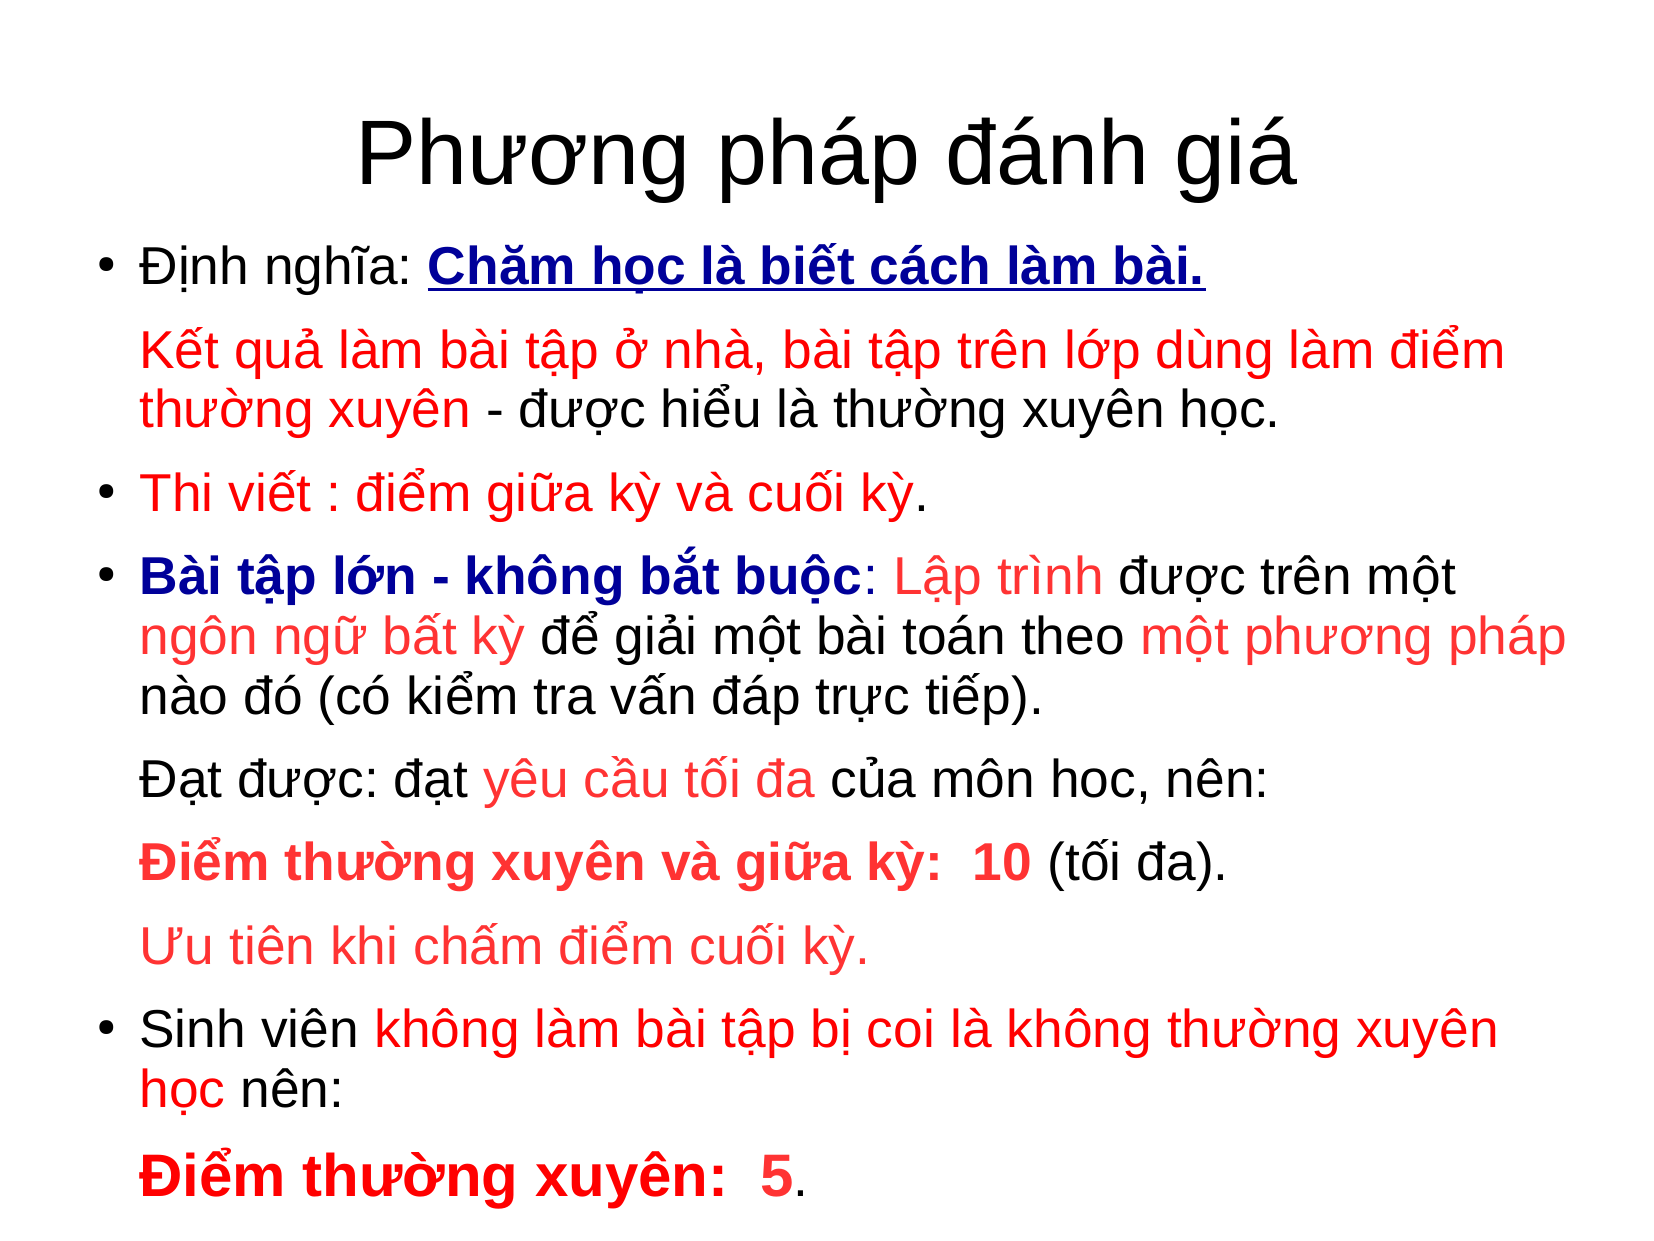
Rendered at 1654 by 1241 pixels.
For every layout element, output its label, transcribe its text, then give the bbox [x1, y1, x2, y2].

title Phương pháp đánh giá [82, 49, 1571, 236]
list Định nghĩa: Chăm học là biết cách làm bài. Kết quả làm bài tập ở nhà, bài tập trên lớp dùng làm điểm thường xuyên - được hiểu là thường xuyên học. Thi viết : điểm giữa kỳ và cuối kỳ. Bài tập lớn - không bắt buộc: Lập trình được trên một ngôn ngữ bất kỳ để giải một bài toán theo một phương pháp nào đó (có kiểm tra vấn đáp trực tiếp). Đạt được: đạt yêu cầu tối đa của môn hoc, nên: Điểm thường xuyên và giữa kỳ: 10 (tối đa). Ưu tiên khi chấm điểm cuối kỳ. Sinh viên không làm bài tập bị coi là không thường xuyên học nên: Điểm thường xuyên: 5. [82, 236, 1571, 1211]
